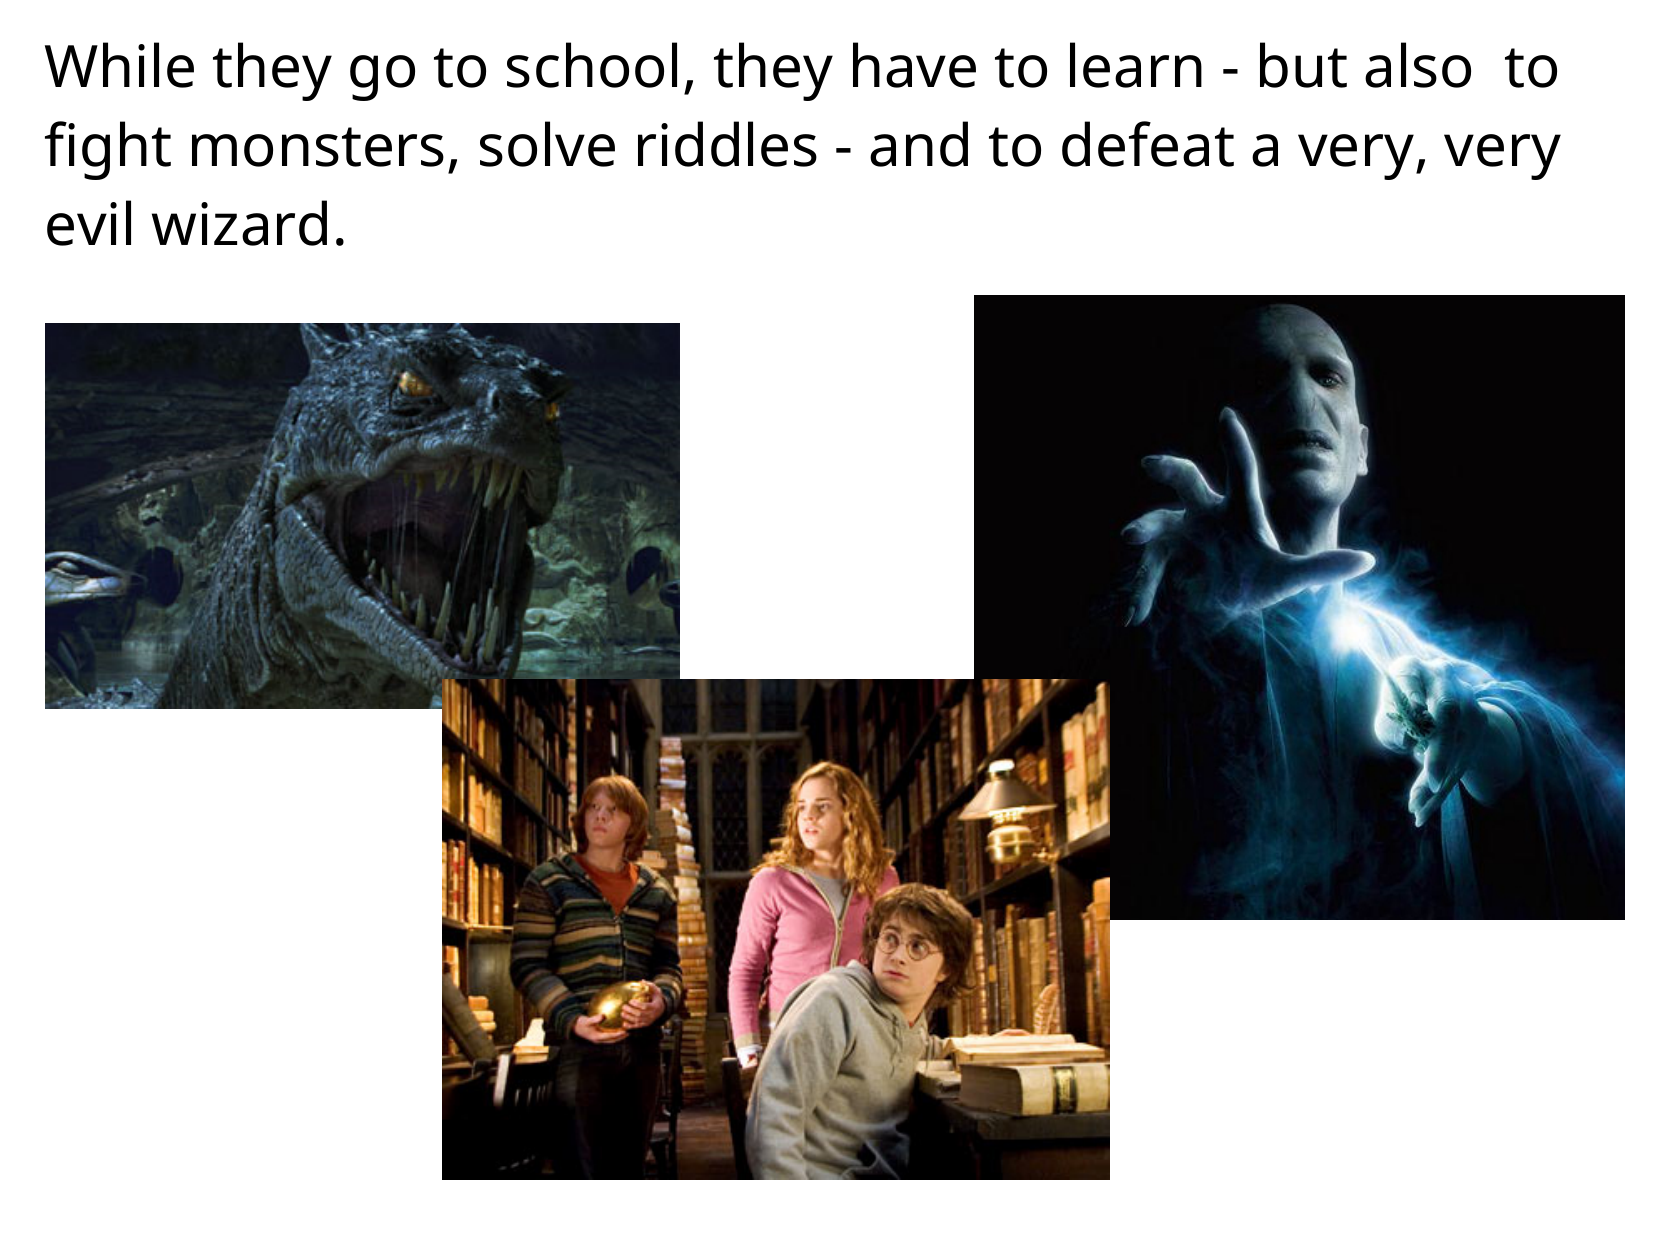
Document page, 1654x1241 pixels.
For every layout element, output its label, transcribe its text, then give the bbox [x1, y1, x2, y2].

text_box While they go to school, they have to learn - but also to fight monsters, solve riddles - and to defeat a very, very evil wizard. [29, 17, 1574, 290]
picture [45, 295, 1625, 1180]
